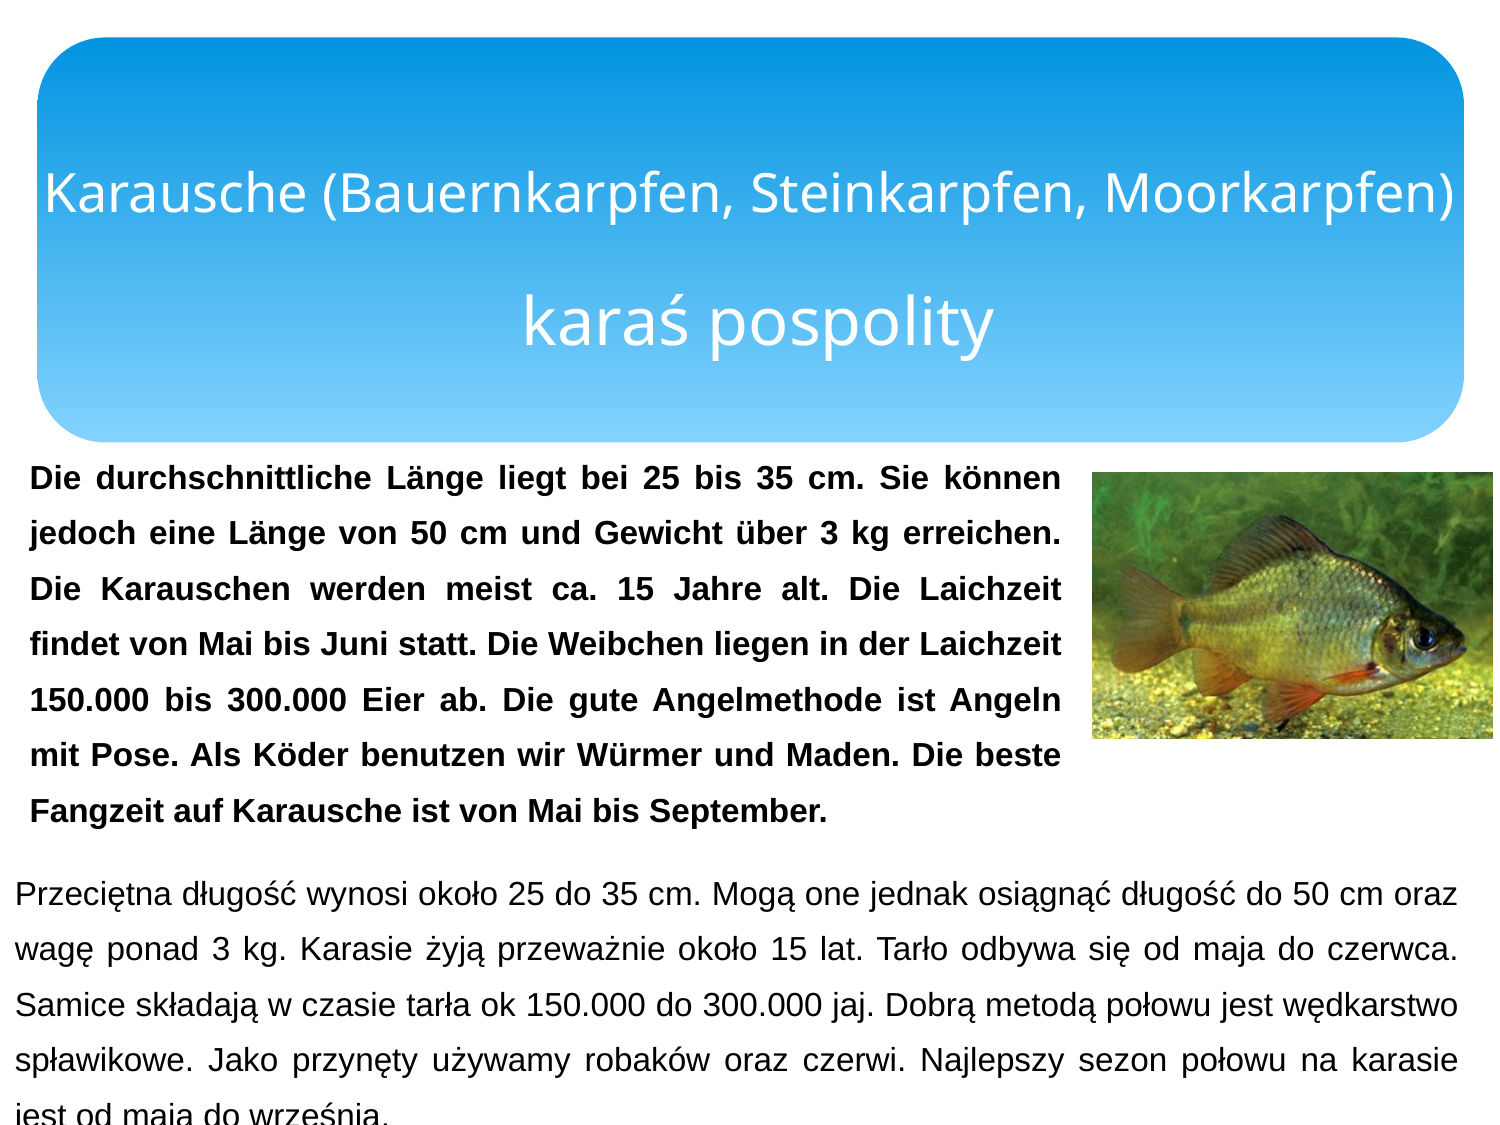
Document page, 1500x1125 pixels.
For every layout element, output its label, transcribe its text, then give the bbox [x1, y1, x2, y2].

title Karausche (Bauernkarpfen, Steinkarpfen, Moorkarpfen) karaś pospolity [0, 106, 1500, 376]
text_box Przeciętna długość wynosi około 25 do 35 cm. Mogą one jednak osiągnąć długość do 50 cm oraz wagę ponad 3 kg. Karasie żyją przeważnie około 15 lat. Tarło odbywa się od maja do czerwca. Samice składają w czasie tarła ok 150.000 do 300.000 jaj. Dobrą metodą połowu jest wędkarstwo spławikowe. Jako przynęty używamy robaków oraz czerwi. Najlepszy sezon połowu na karasie jest od maja do września. [0, 849, 1477, 1125]
subtitle Die durchschnittliche Länge liegt bei 25 bis 35 cm. Sie können jedoch eine Länge von 50 cm und Gewicht über 3 kg erreichen. Die Karauschen werden meist ca. 15 Jahre alt. Die Laichzeit findet von Mai bis Juni statt. Die Weibchen liegen in der Laichzeit 150.000 bis 300.000 Eier ab. Die gute Angelmethode ist Angeln mit Pose. Als Köder benutzen wir Würmer und Maden. Die beste Fangzeit auf Karausche ist von Mai bis September. [29, 442, 1063, 827]
picture [1092, 472, 1493, 739]
